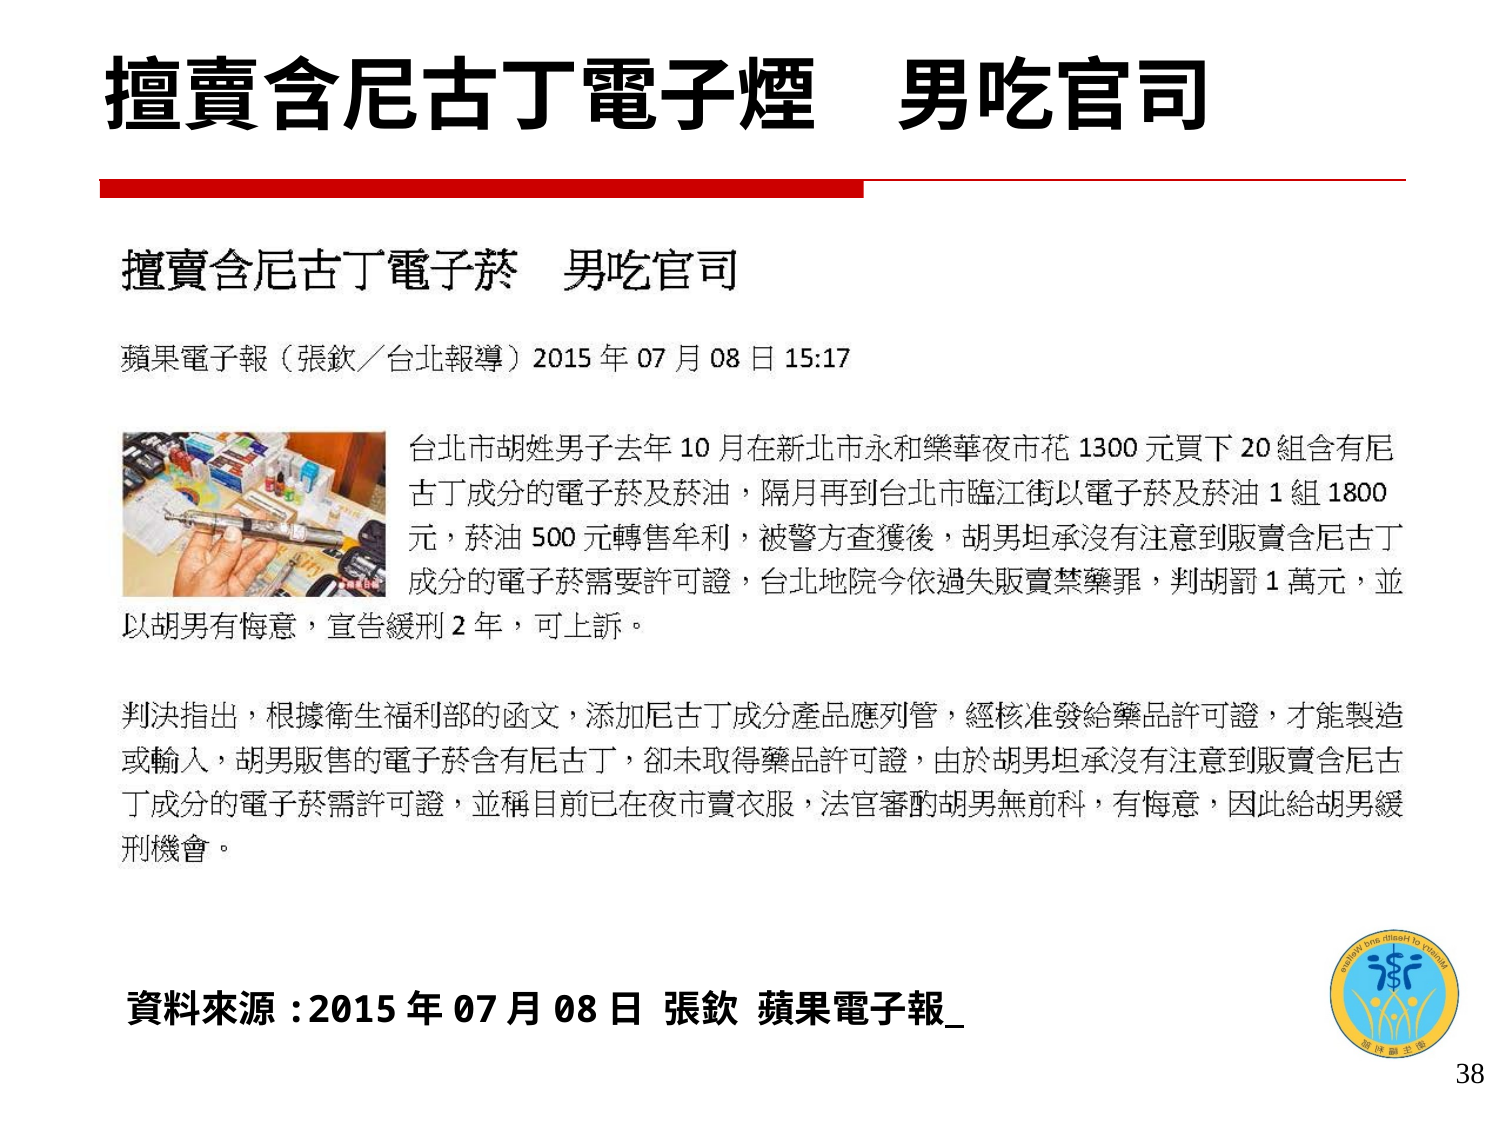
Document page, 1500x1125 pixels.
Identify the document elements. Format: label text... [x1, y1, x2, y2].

text_box 擅賣含尼古丁電子煙 男吃官司 [88, 36, 1455, 147]
picture [77, 200, 1439, 908]
text_box 資料來源:2015年07月08日 張欽 蘋果電子報 [111, 977, 979, 1038]
picture [1323, 927, 1467, 1062]
text_box <編號> [1364, 1046, 1500, 1125]
